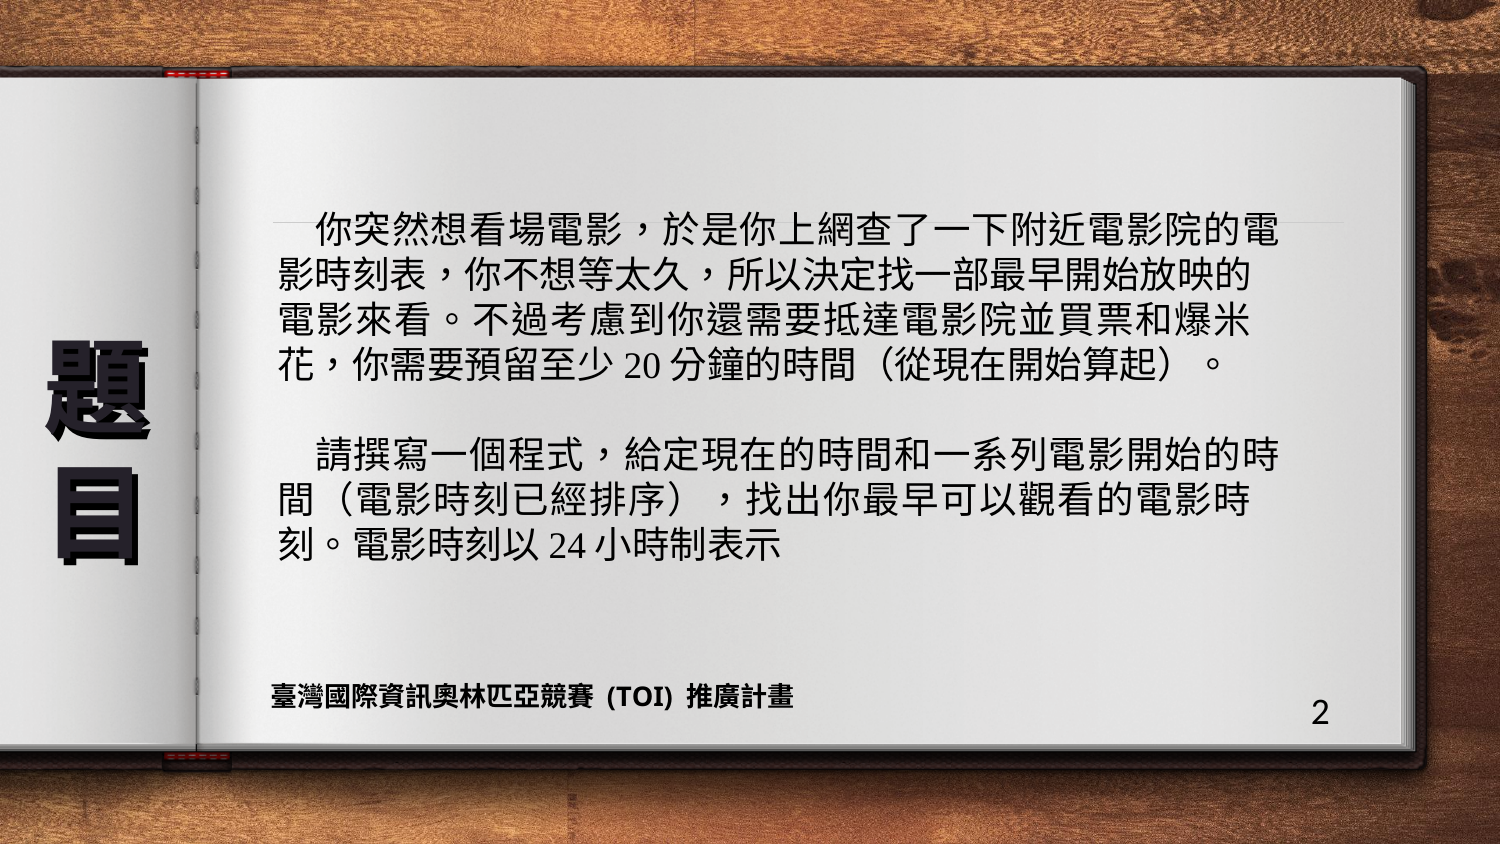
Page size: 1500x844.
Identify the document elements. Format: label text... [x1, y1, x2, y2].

title 題 目 [28, 306, 210, 552]
text_box 你突然想看場電影，於是你上網查了一下附近電影院的電影時刻表，你不想等太久，所以決定找一部最早開始放映的電影來看。不過考慮到你還需要抵達電影院並買票和爆米花，你需要預留至少20分鐘的時間（從現在開始算起）。 請撰寫一個程式，給定現在的時間和一系列電影開始的時間（電影時刻已經排序），找出你最早可以觀看的電影時刻。電影時刻以24小時制表示 [262, 198, 1296, 574]
text_box 2 [1295, 672, 1386, 737]
